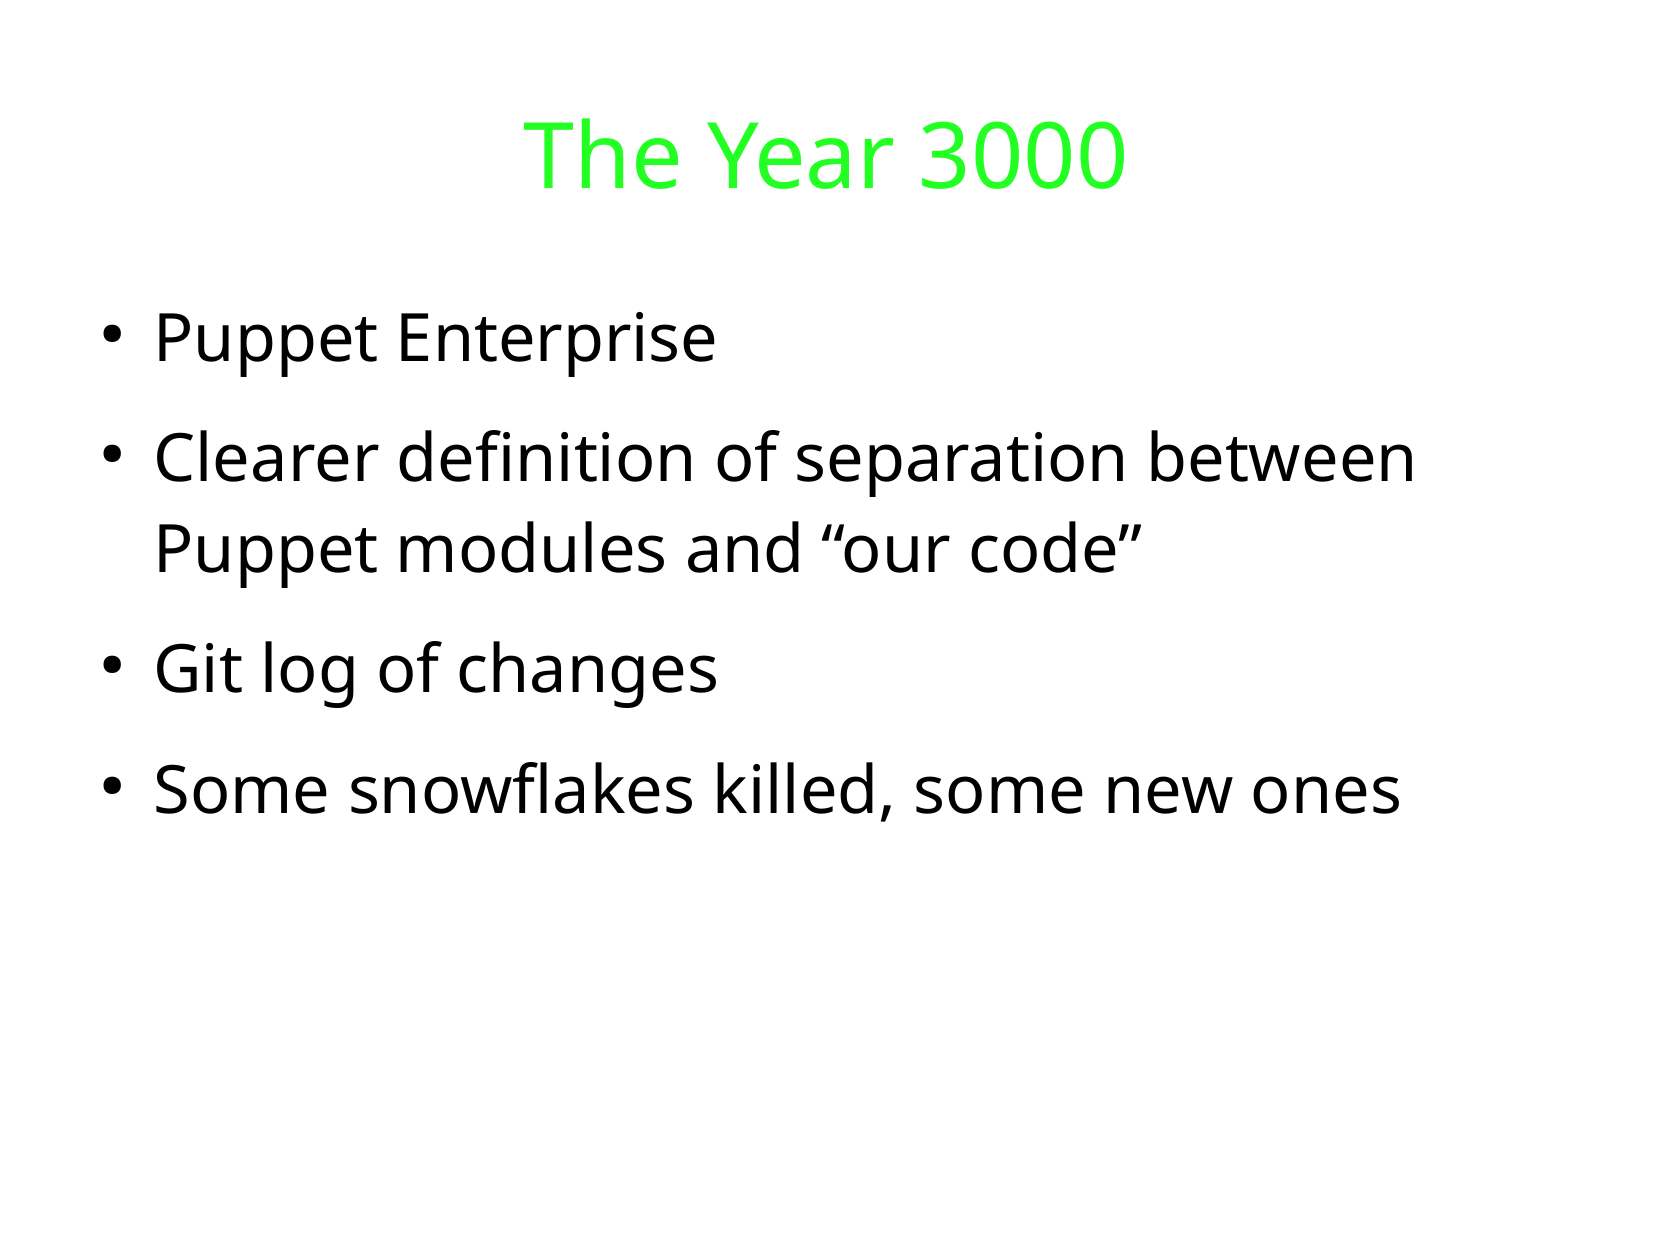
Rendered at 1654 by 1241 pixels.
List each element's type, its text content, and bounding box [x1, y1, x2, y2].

title The Year 3000 [82, 49, 1571, 257]
list Puppet Enterprise Clearer definition of separation between Puppet modules and “our code” Git log of changes Some snowflakes killed, some new ones [82, 290, 1571, 1010]
